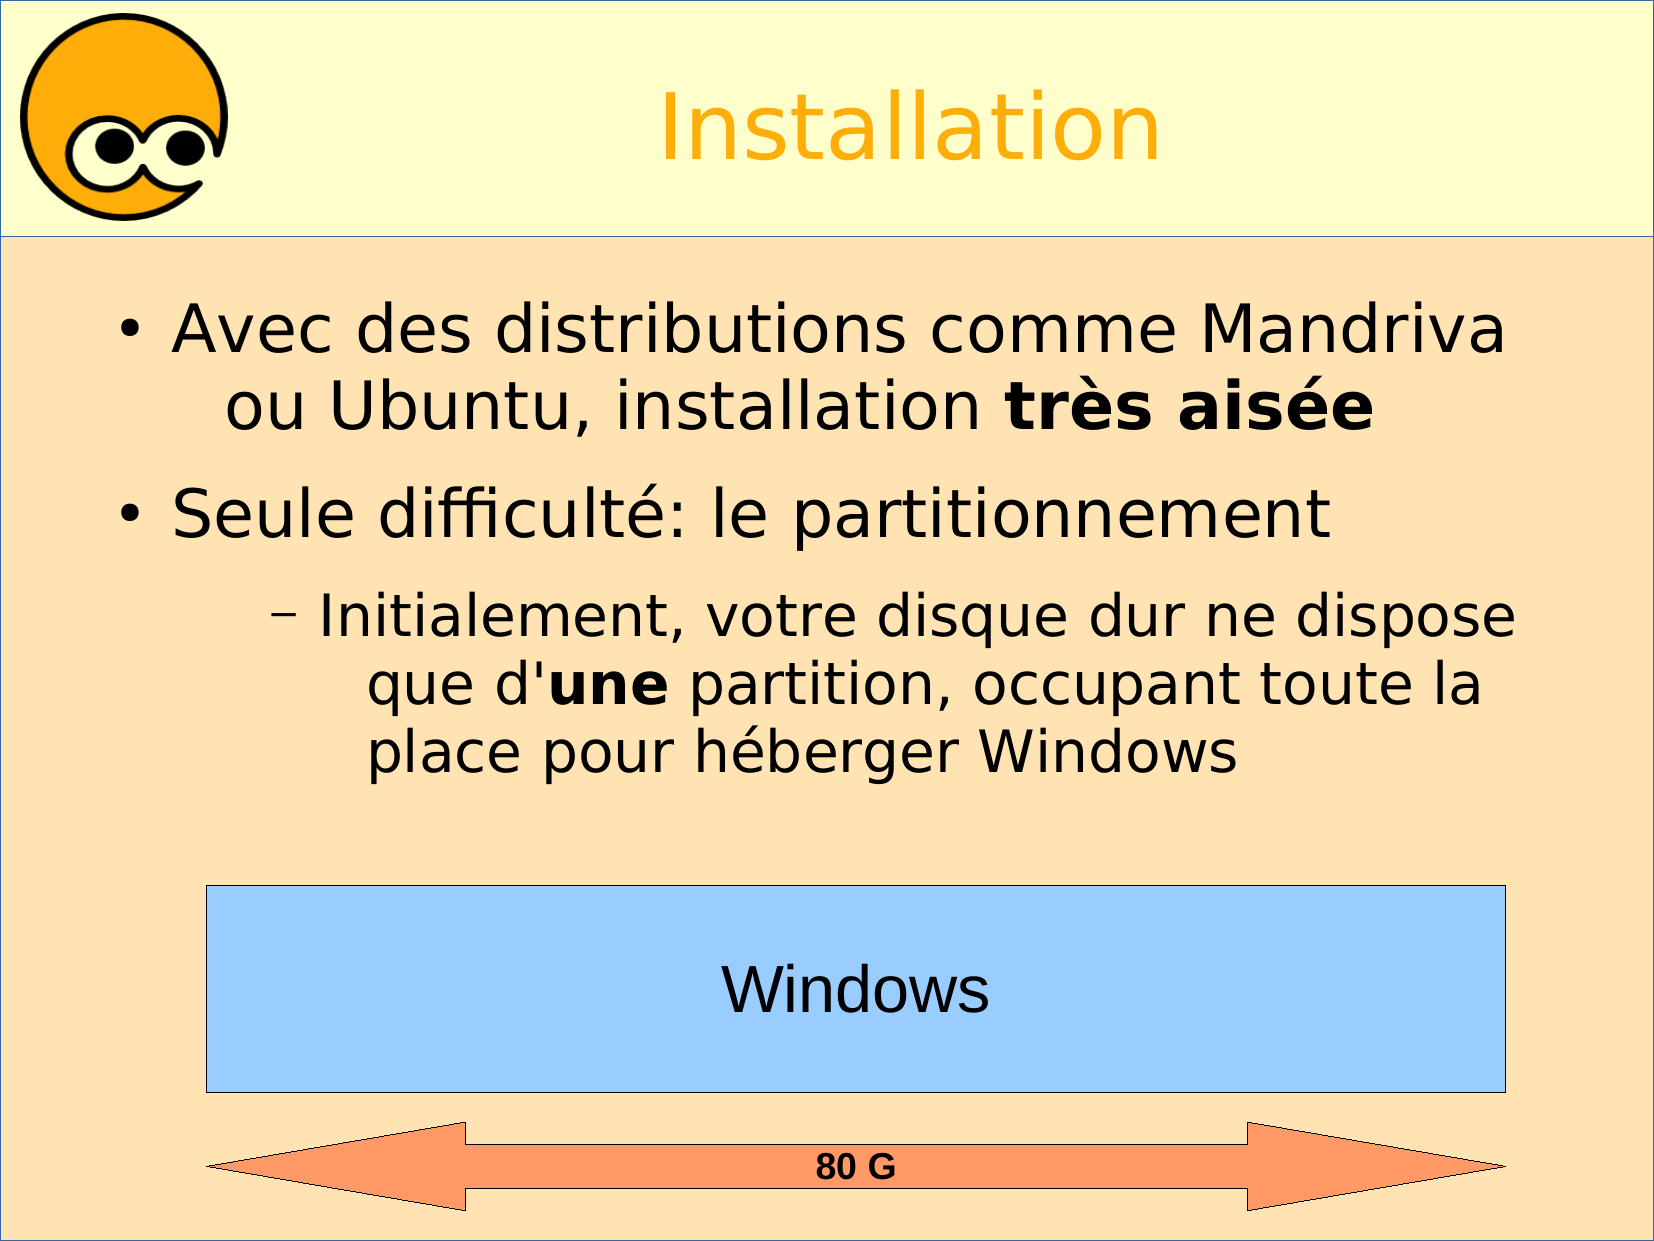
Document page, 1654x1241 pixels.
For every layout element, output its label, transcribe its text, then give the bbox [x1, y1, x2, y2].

title Installation [252, 49, 1571, 207]
list Avec des distributions comme Mandriva ou Ubuntu, installation très aisée Seule difficulté: le partitionnement Initialement, votre disque dur ne dispose que d'une partition, occupant toute la place pour héberger Windows [82, 290, 1571, 1109]
picture [20, 13, 228, 221]
text_box 80 G [206, 1122, 1506, 1211]
text_box Windows [206, 885, 1506, 1093]
